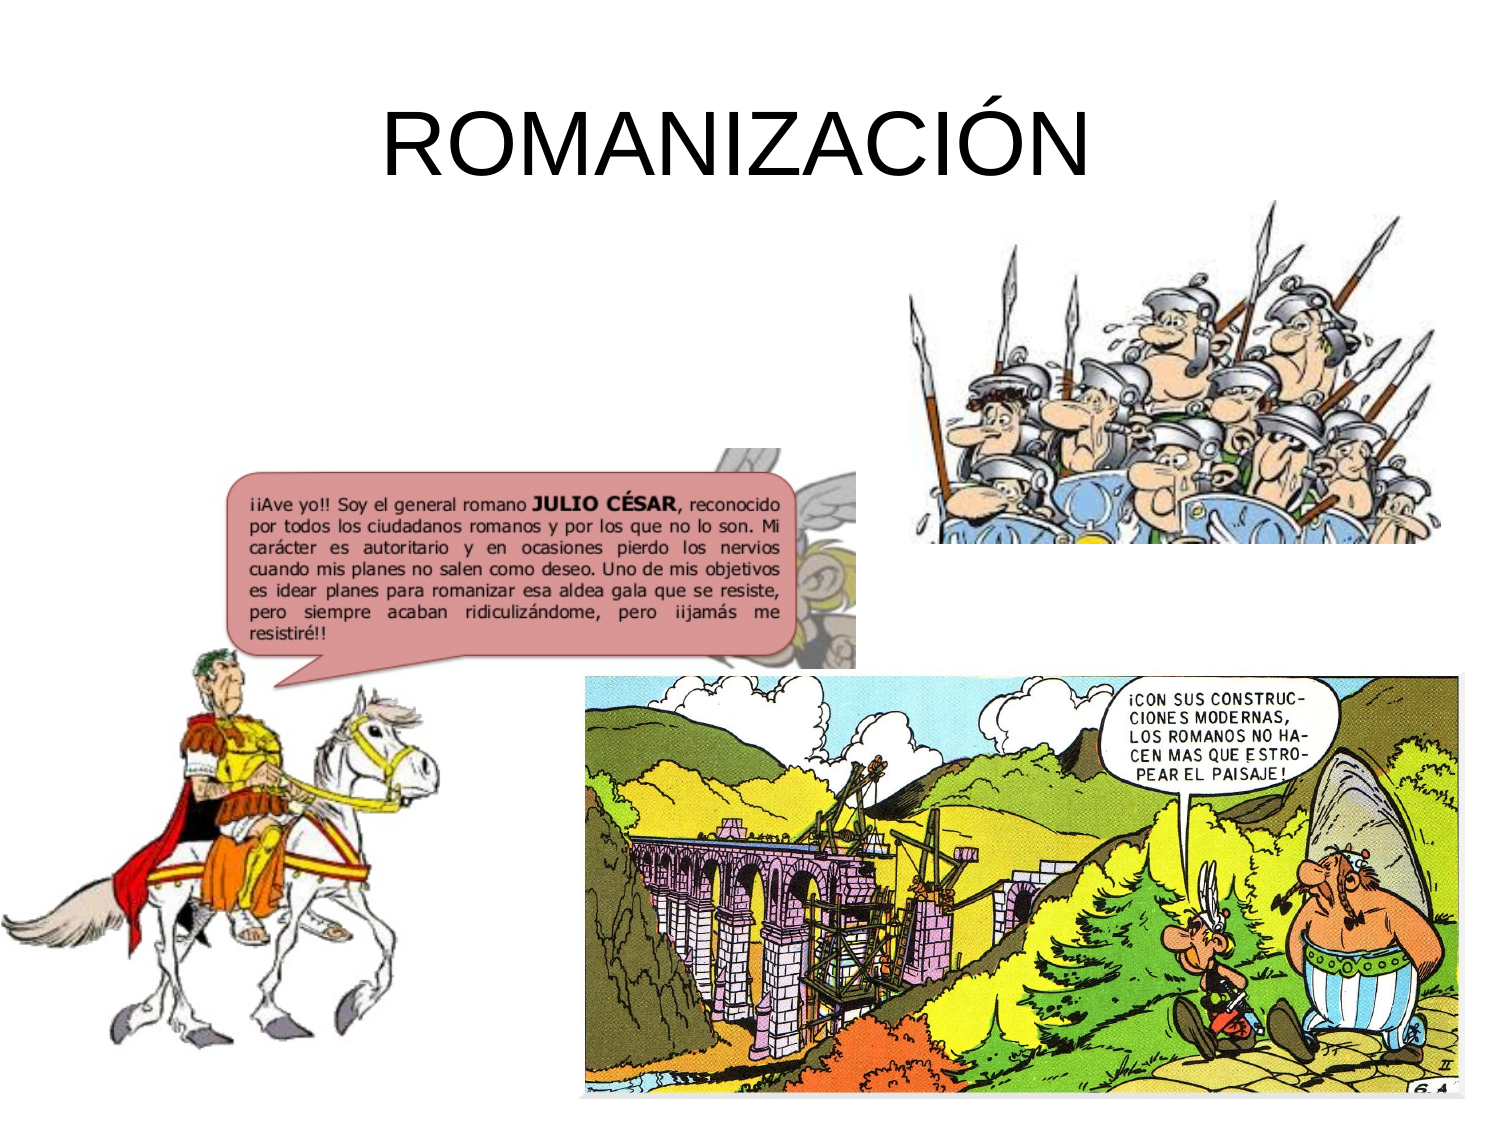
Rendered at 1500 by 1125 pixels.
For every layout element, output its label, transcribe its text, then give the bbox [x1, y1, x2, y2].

picture [0, 448, 1465, 1099]
picture [909, 200, 1441, 544]
title ROMANIZACIÓN [75, 45, 1426, 233]
